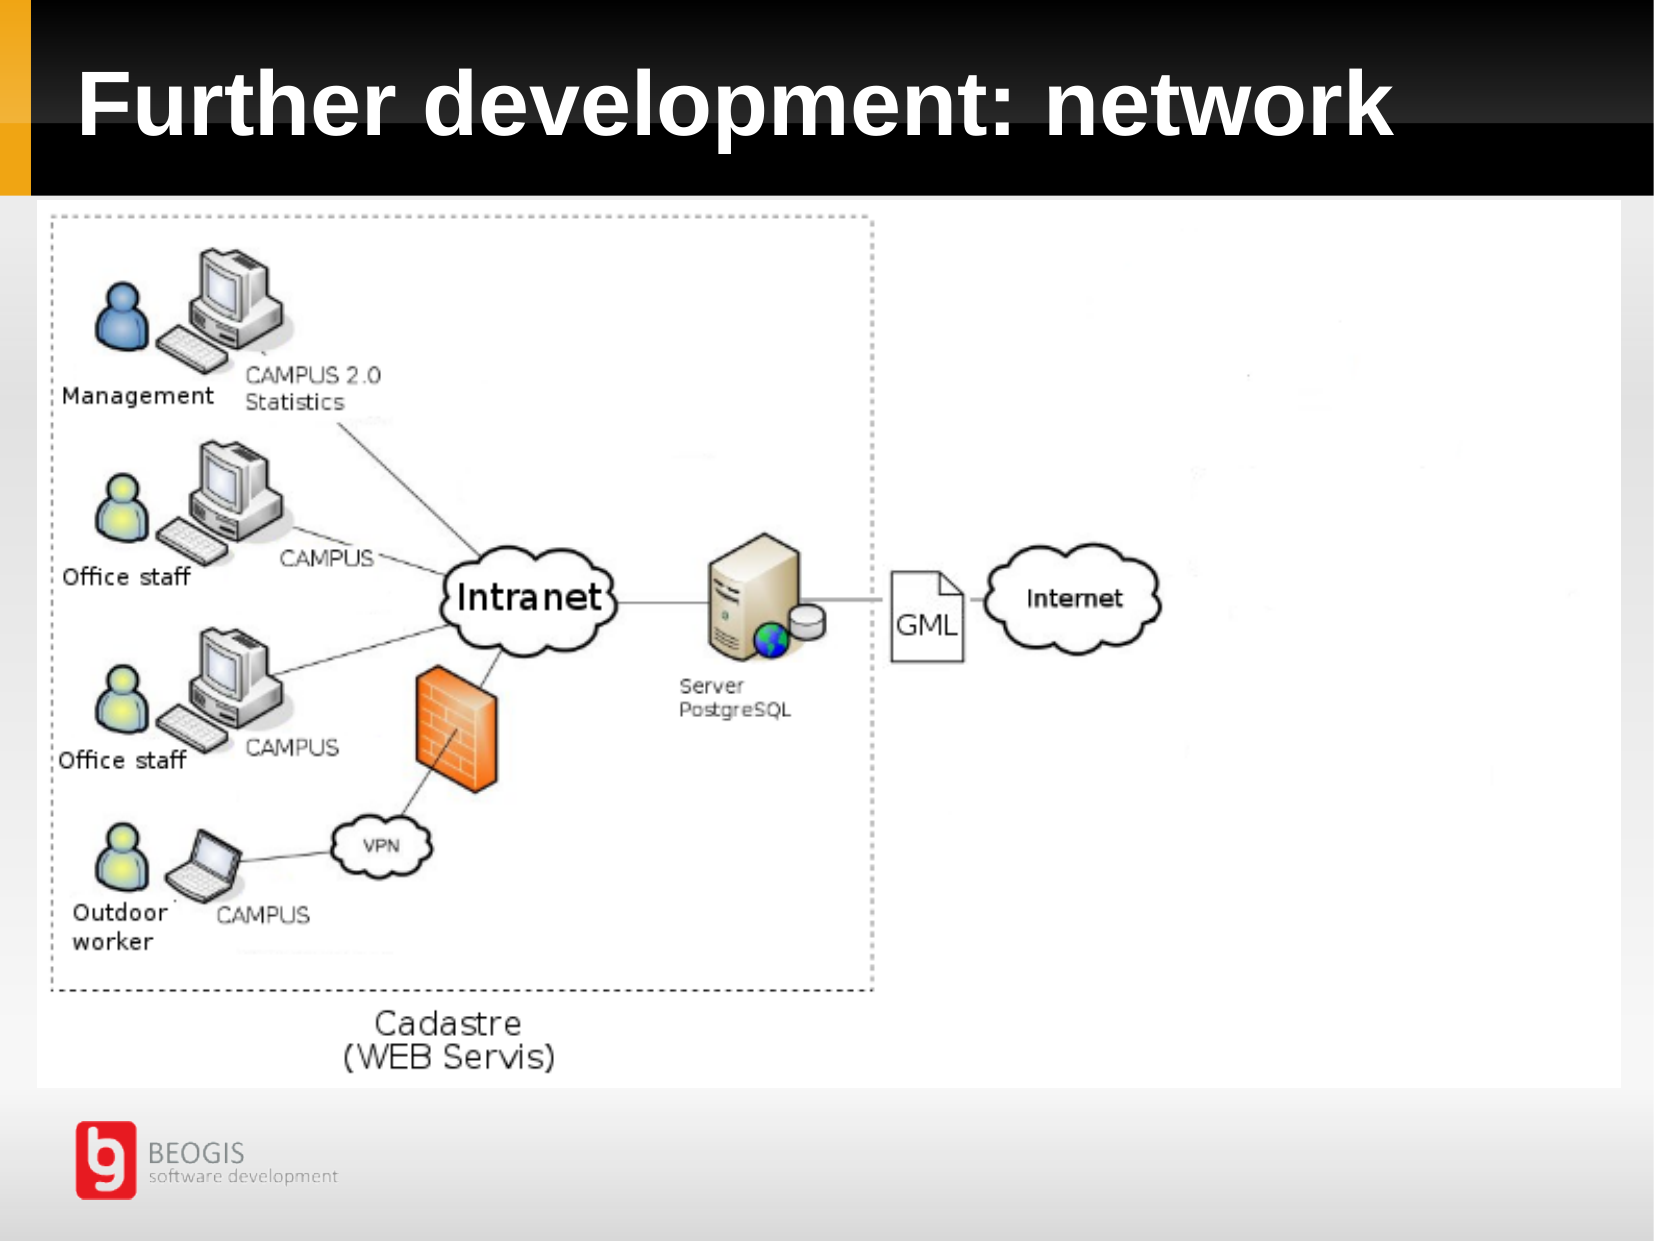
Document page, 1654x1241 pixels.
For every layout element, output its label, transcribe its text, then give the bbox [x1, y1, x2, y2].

picture [0, 0, 1654, 1241]
title Further development: network [76, 7, 1565, 200]
